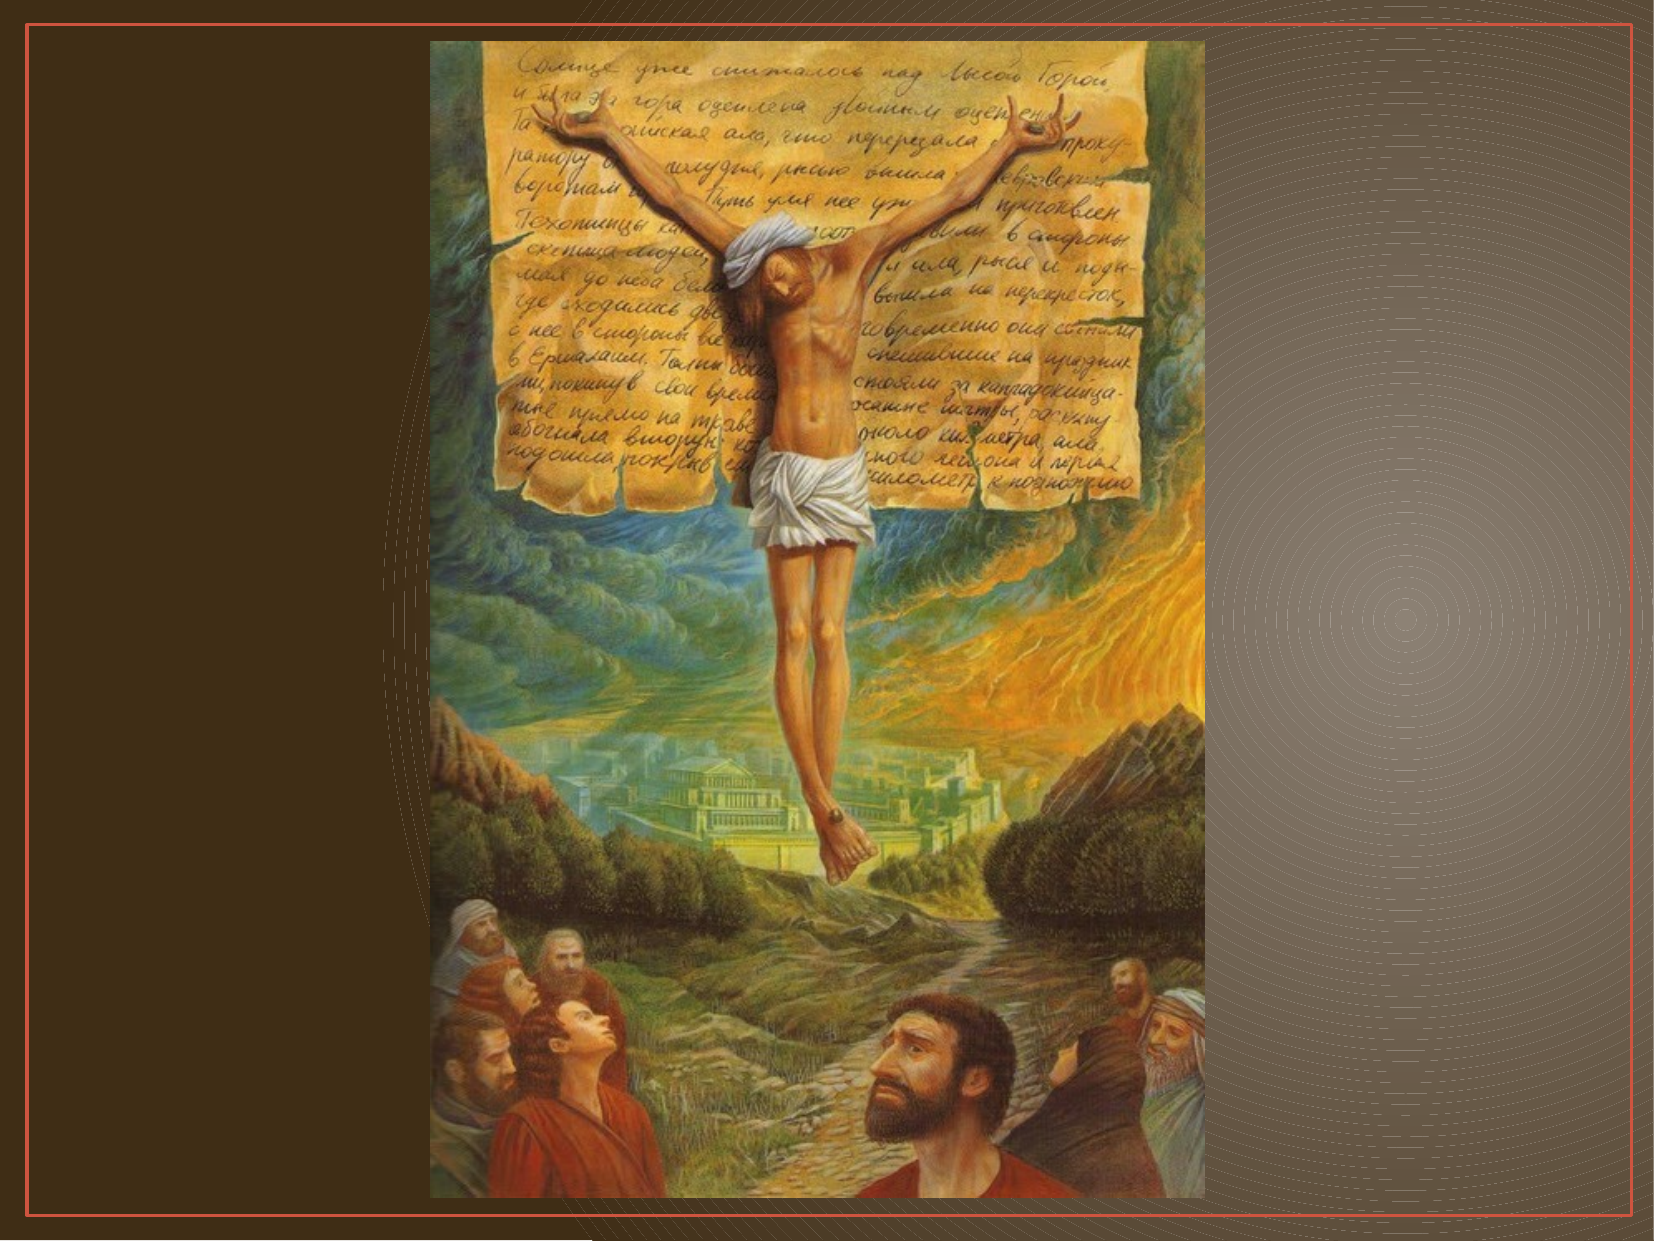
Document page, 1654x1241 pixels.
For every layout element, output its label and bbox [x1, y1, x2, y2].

picture [430, 41, 1205, 1198]
